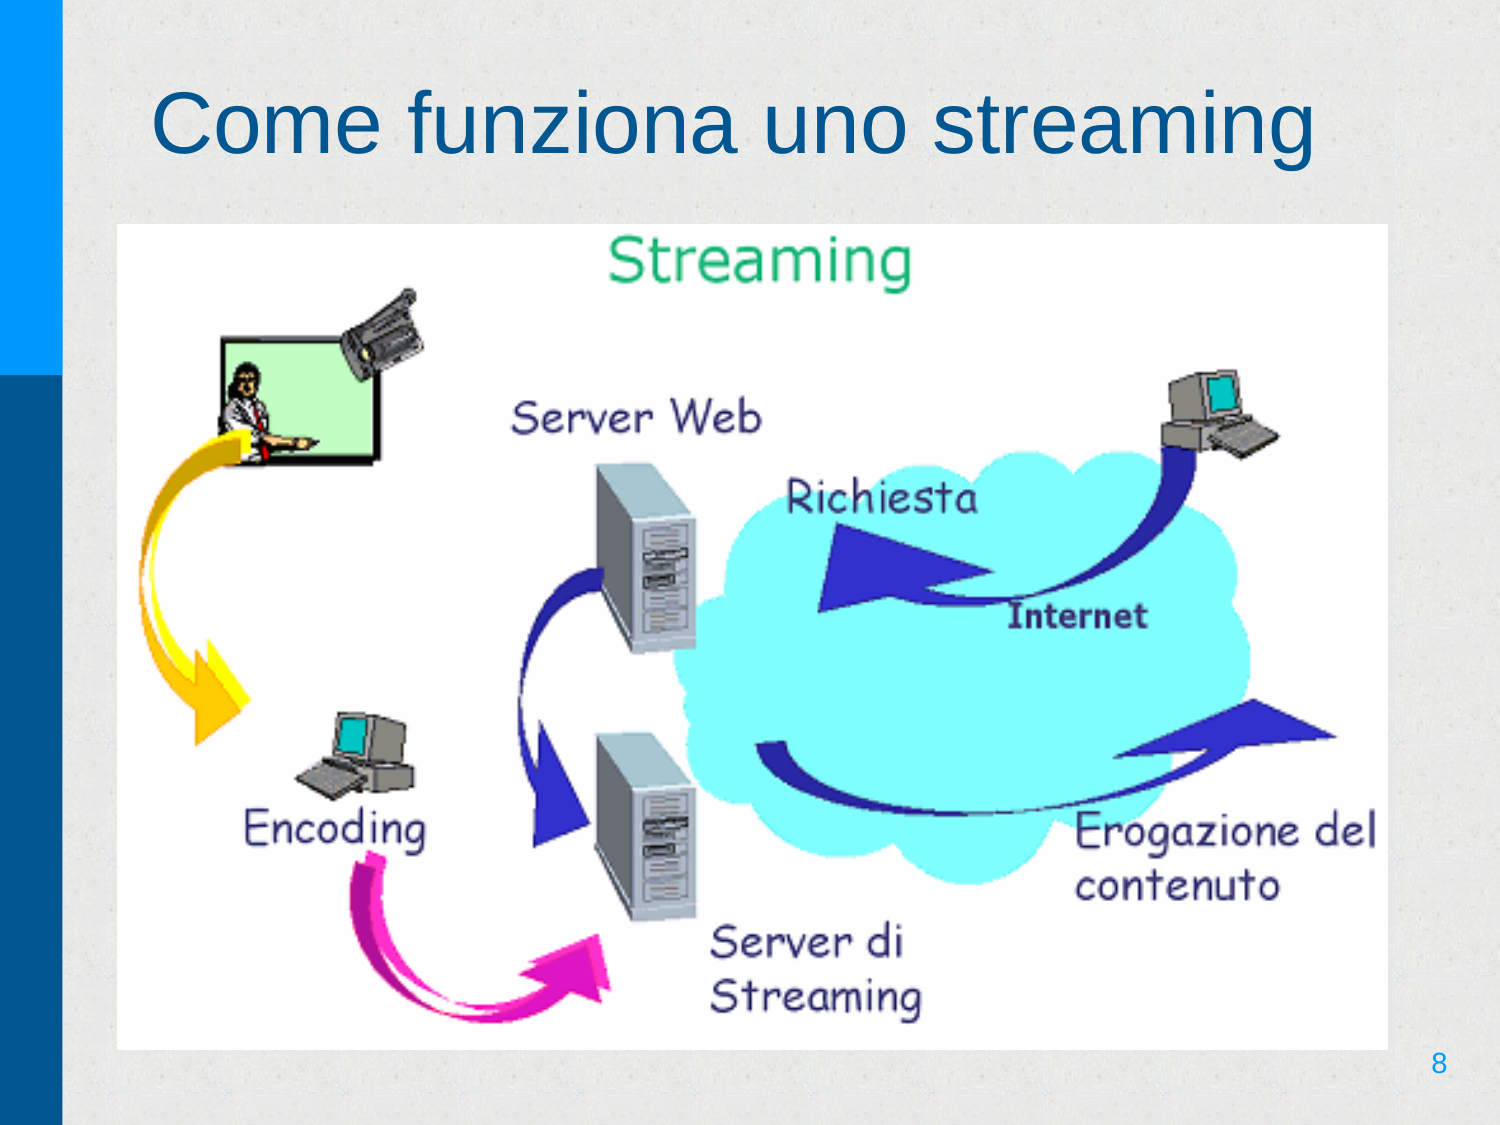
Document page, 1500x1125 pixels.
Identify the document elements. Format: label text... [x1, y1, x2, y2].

picture [63, 0, 1500, 1125]
title Come funziona uno streaming [149, 34, 1388, 223]
